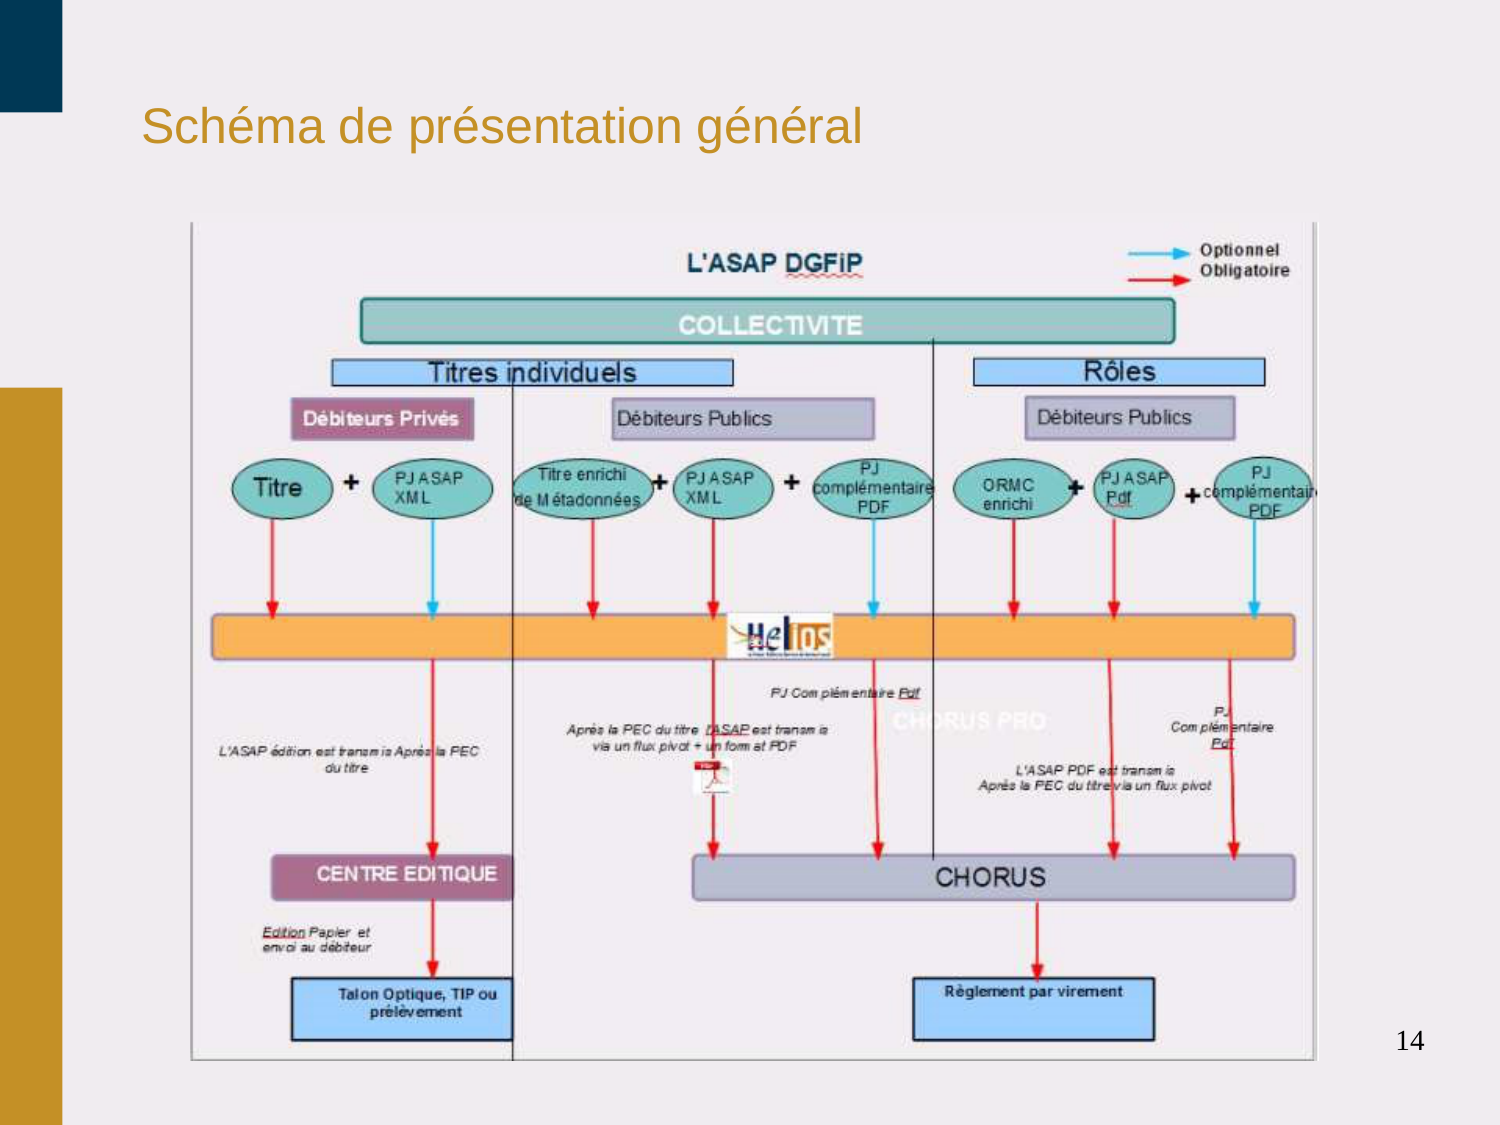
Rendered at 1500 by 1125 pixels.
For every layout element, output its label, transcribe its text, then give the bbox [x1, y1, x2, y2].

picture [190, 213, 1319, 1061]
title Schéma de présentation général [141, 70, 1298, 182]
